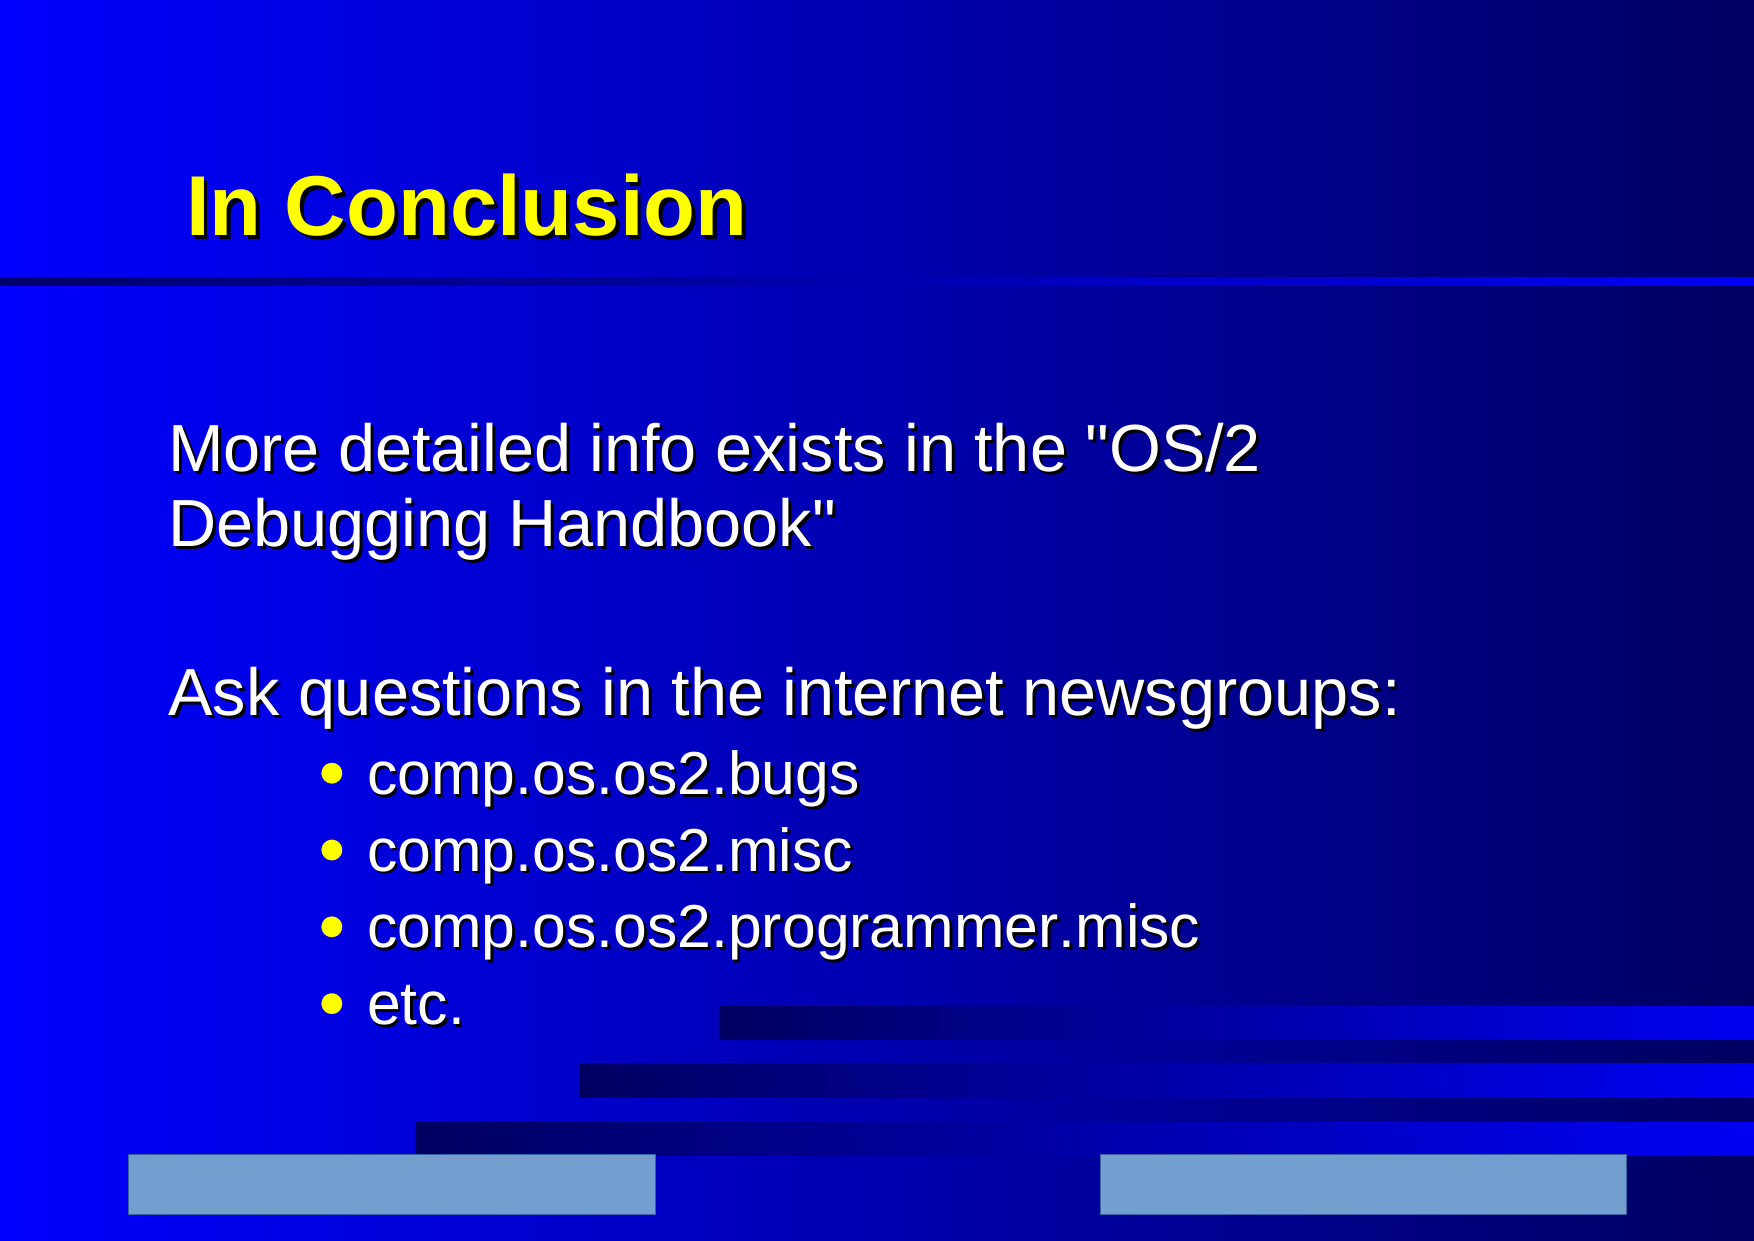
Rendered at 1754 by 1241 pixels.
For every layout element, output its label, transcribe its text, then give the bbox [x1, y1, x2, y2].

text_box In Conclusion [186, 69, 1573, 254]
text_box More detailed info exists in the "OS/2 Debugging Handbook" Ask questions in the internet newsgroups: comp.os.os2.bugs comp.os.os2.misc comp.os.os2.programmer.misc etc. [168, 326, 1587, 1110]
